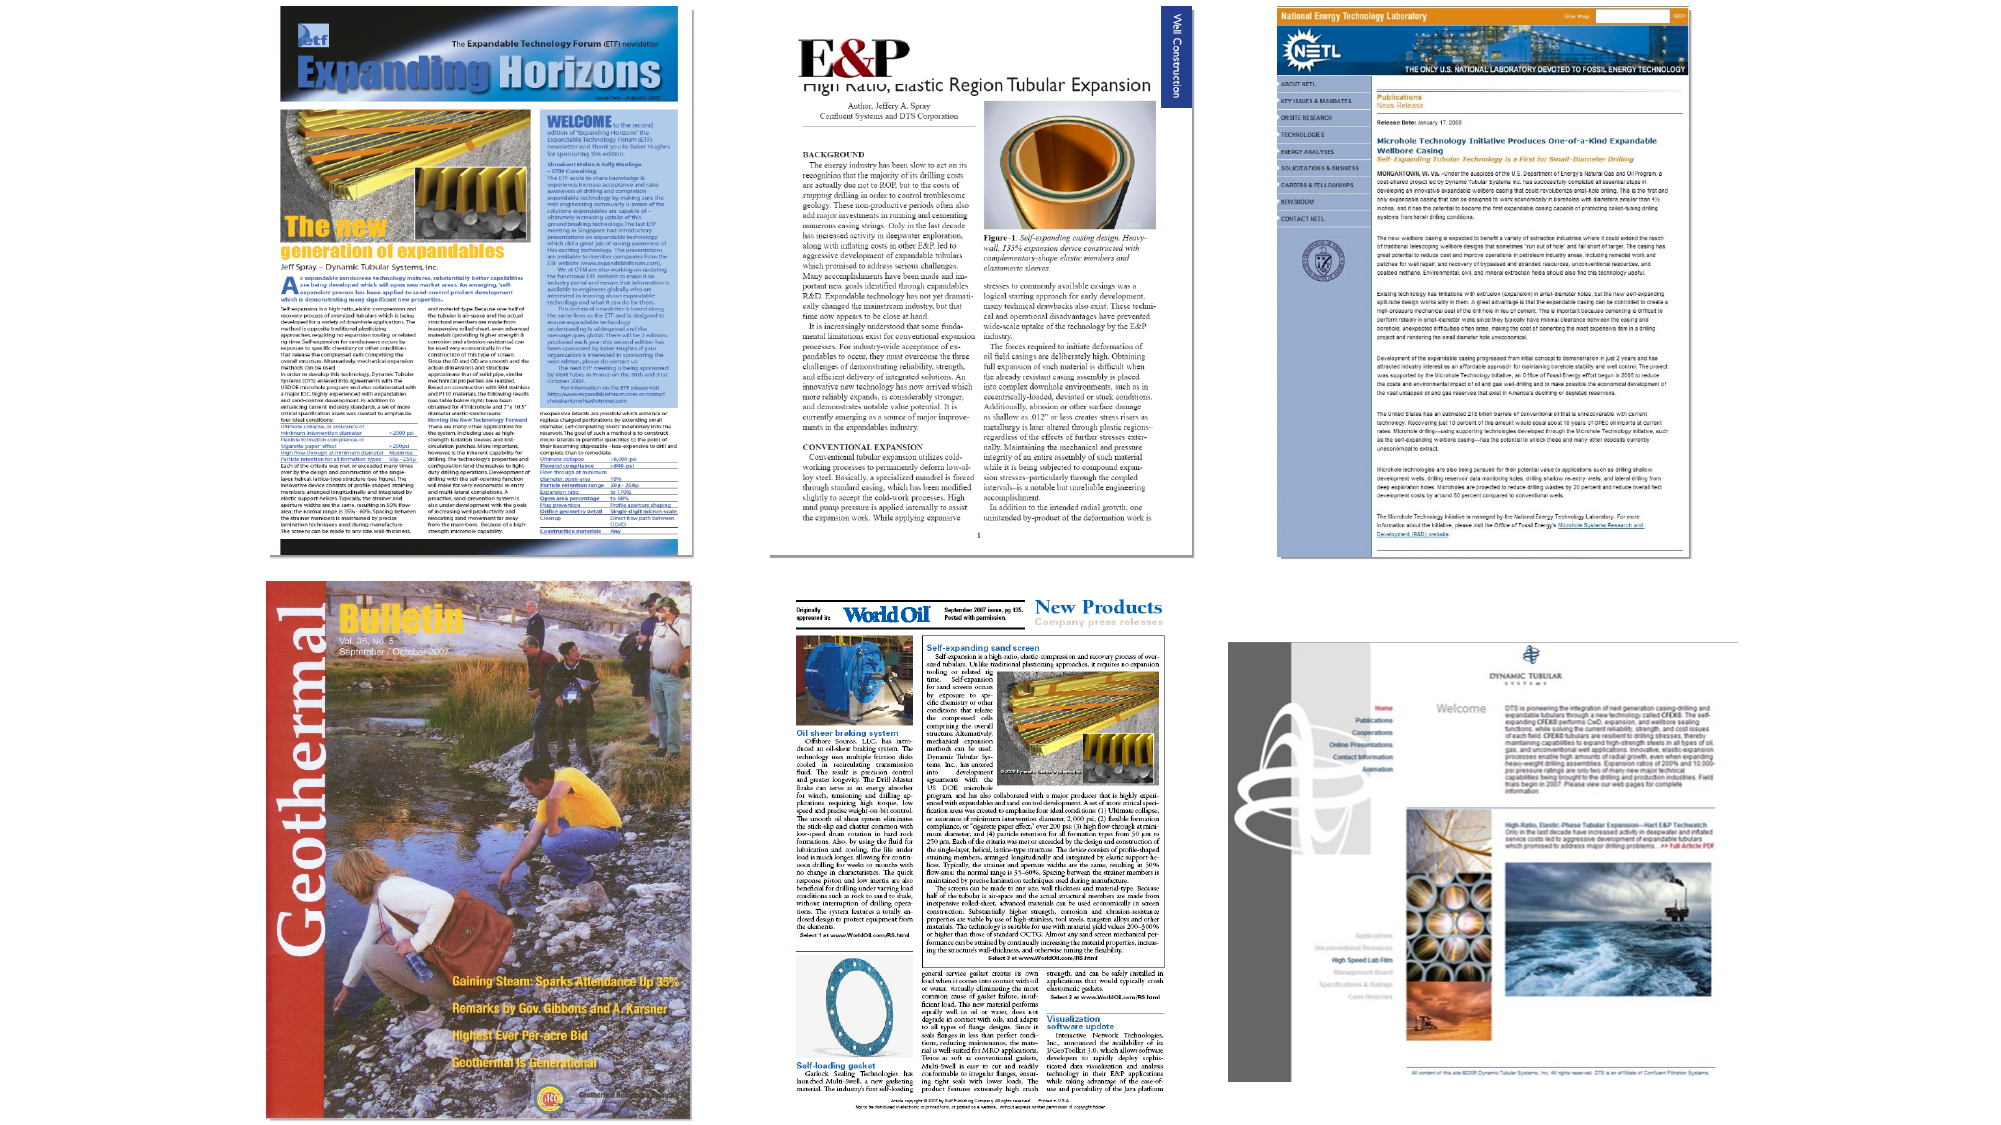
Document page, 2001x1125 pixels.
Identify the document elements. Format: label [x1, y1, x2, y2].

picture [766, 6, 1192, 555]
chart [769, 581, 1190, 1119]
picture [266, 6, 692, 555]
picture [1228, 642, 1738, 1082]
picture [266, 581, 690, 1119]
picture [1277, 6, 1689, 557]
